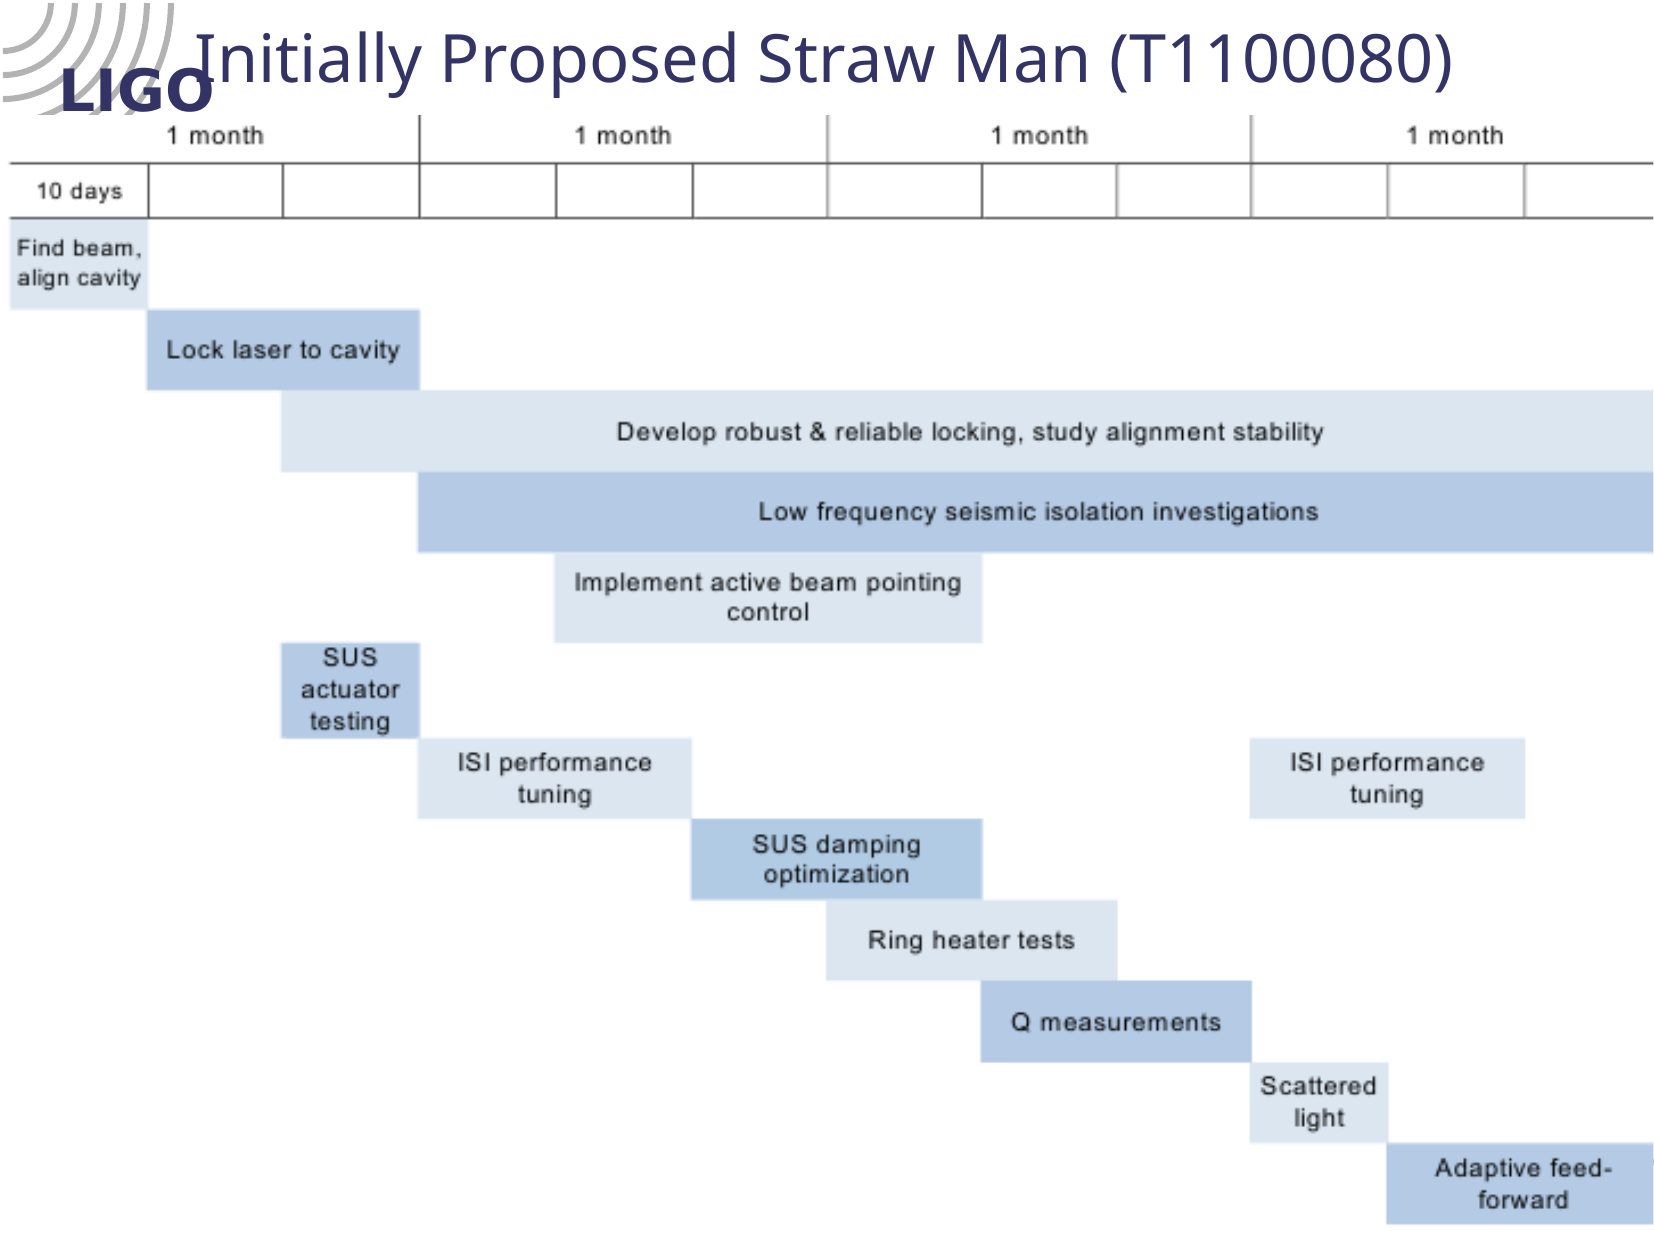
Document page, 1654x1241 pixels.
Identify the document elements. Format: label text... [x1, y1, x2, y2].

picture [0, 115, 1654, 1241]
title Initially Proposed Straw Man (T1100080) [187, 0, 1463, 115]
